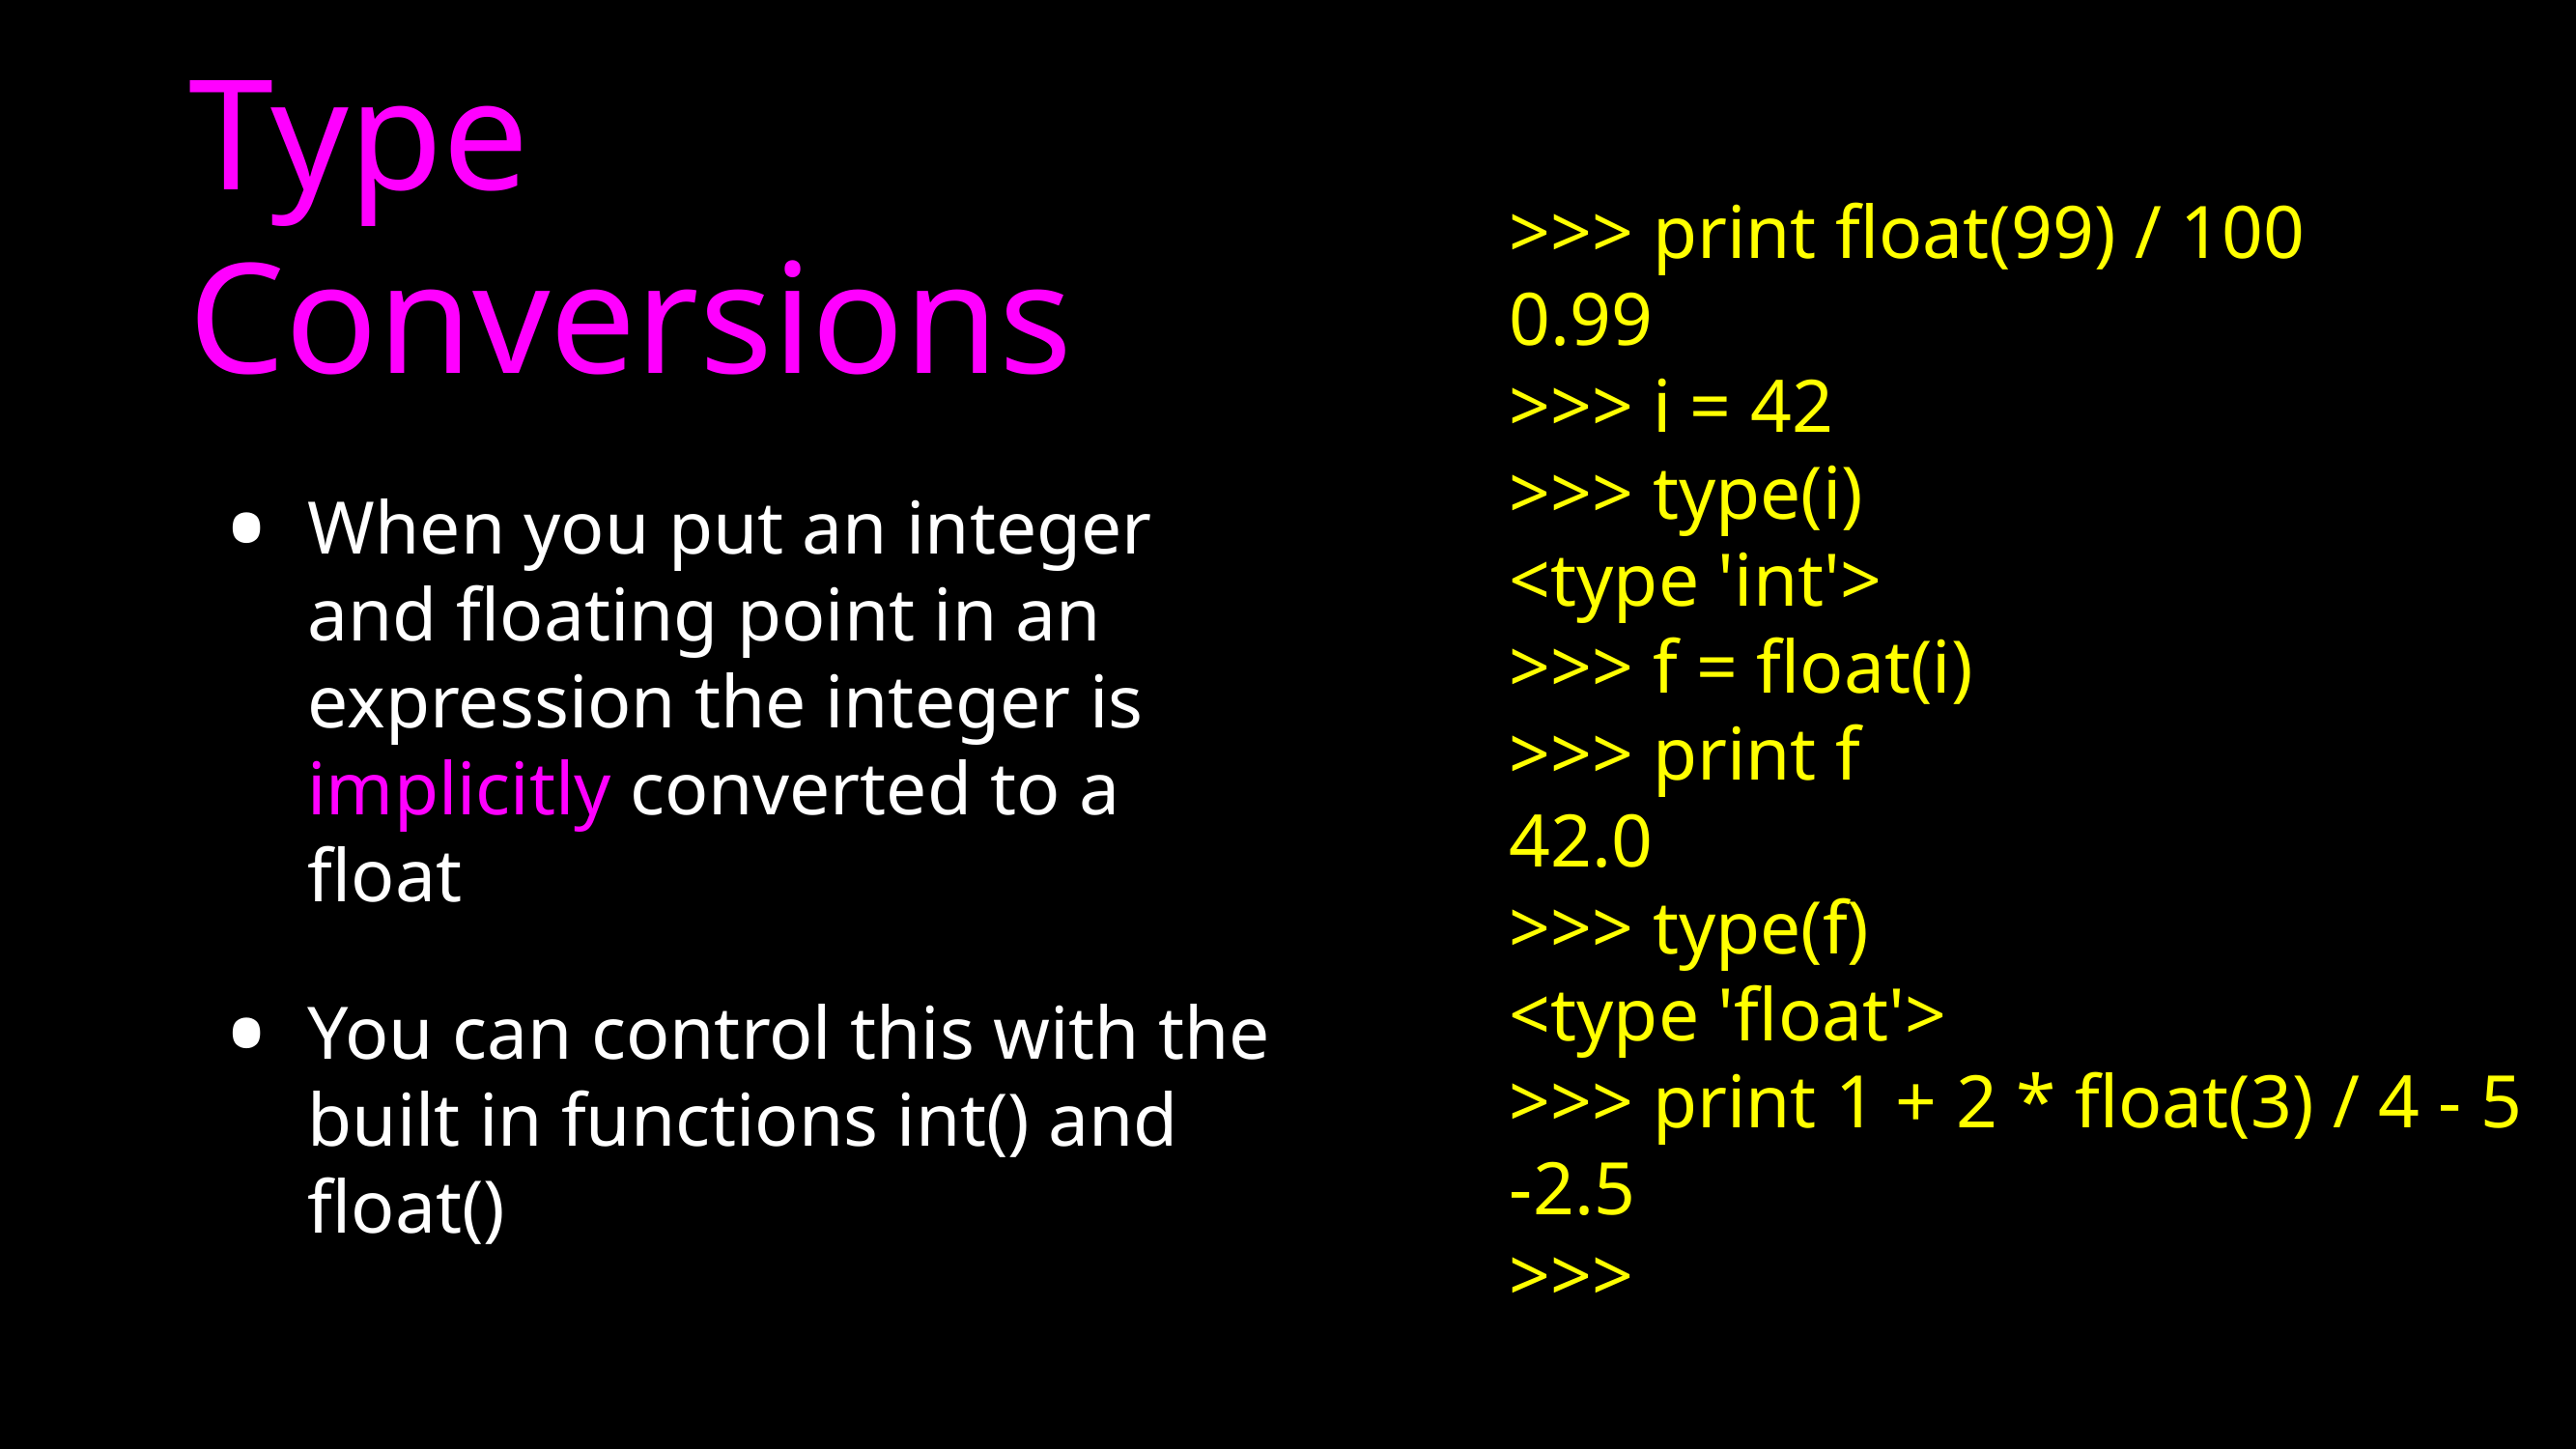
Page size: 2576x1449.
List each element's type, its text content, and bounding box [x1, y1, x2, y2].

text_box >>> print float(99) / 100 0.99 >>> i = 42 >>> type(i) <type 'int'> >>> f = float(i) >>> print f 42.0 >>> type(f) <type 'float'> >>> print 1 + 2 * float(3) / 4 - 5 -2.5 >>> [1509, 185, 2524, 1317]
title Type Conversions [183, 38, 1450, 403]
list When you put an integer and floating point in an expression the integer is implicitly converted to a float You can control this with the built in functions int() and float() [183, 412, 1280, 1317]
